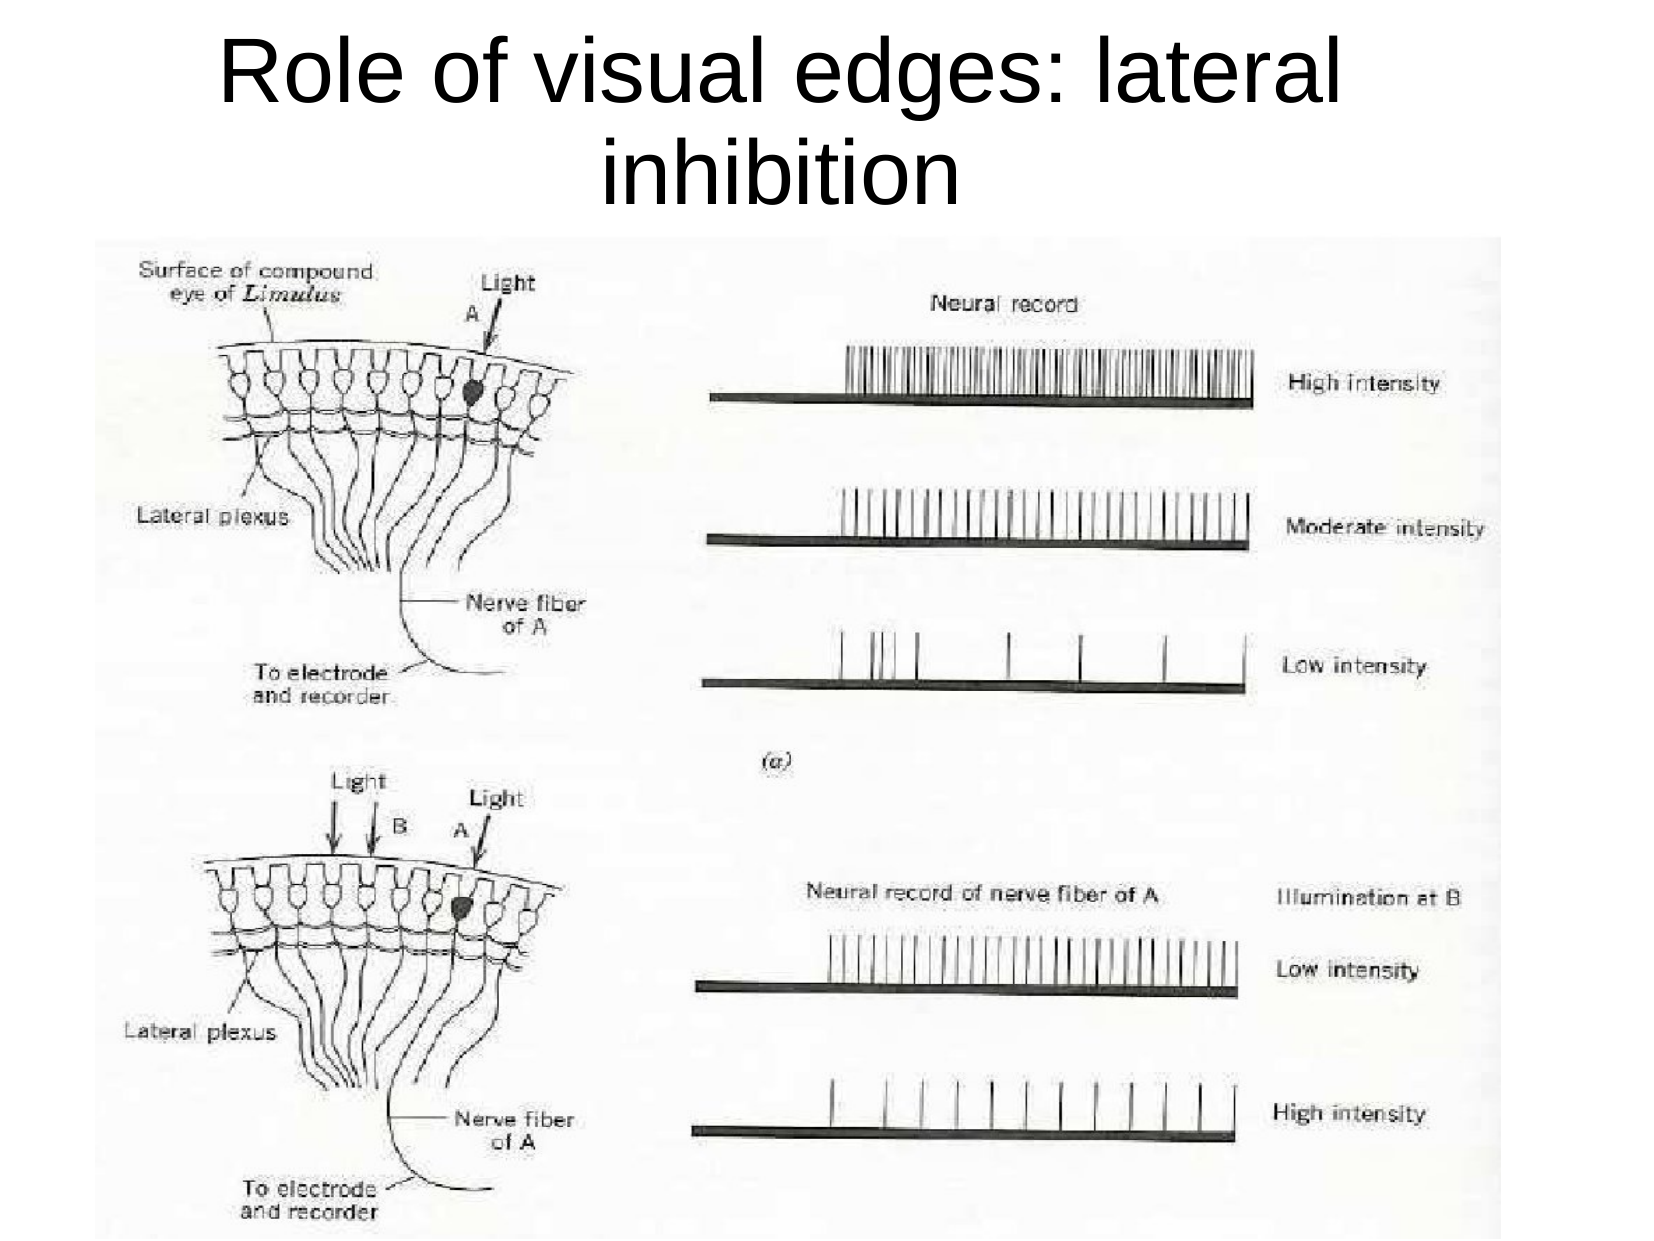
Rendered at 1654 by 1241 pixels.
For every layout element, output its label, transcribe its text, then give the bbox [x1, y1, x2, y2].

picture [95, 224, 1501, 1239]
title Role of visual edges: lateral inhibition [37, 17, 1526, 226]
